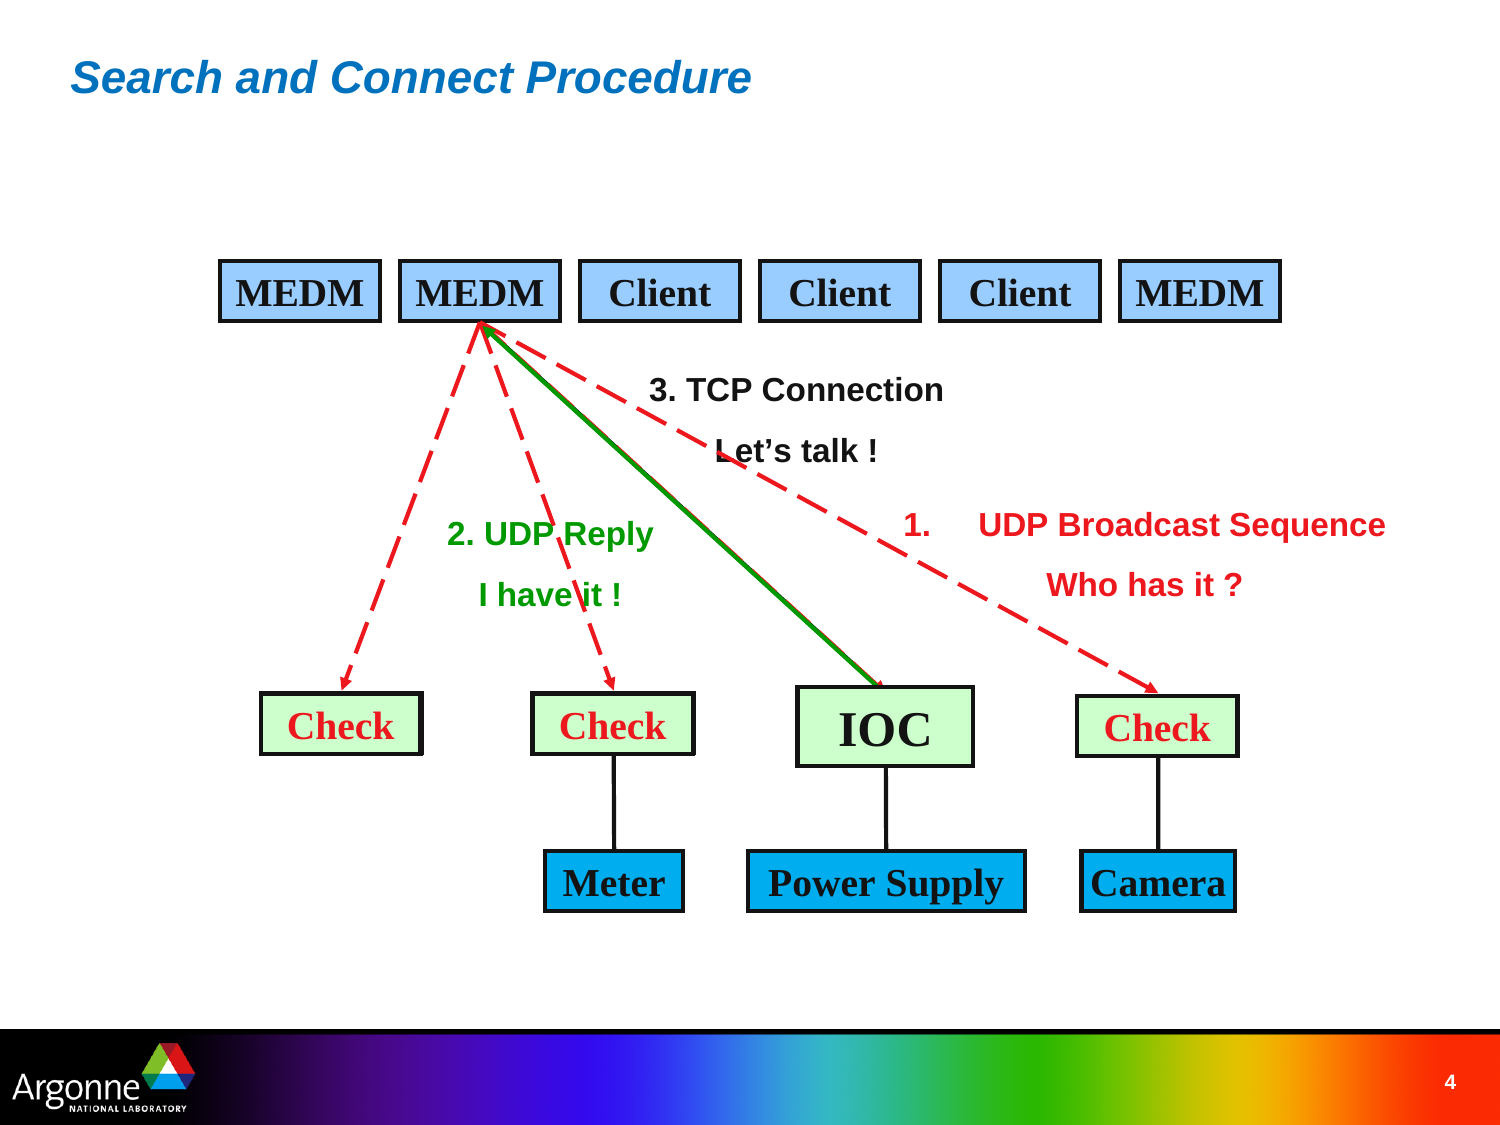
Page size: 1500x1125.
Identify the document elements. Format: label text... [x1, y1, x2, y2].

text_box Check [532, 693, 693, 754]
text_box MEDM [399, 260, 560, 321]
text_box Client [940, 260, 1101, 321]
text_box Client [759, 260, 921, 321]
text_box Camera [1081, 850, 1236, 911]
text_box UDP Broadcast Sequence Who has it ? [859, 495, 1431, 612]
text_box IOC [797, 686, 974, 766]
picture [0, 1029, 1500, 1125]
text_box MEDM [1120, 260, 1280, 321]
text_box Check [1077, 696, 1238, 757]
text_box MEDM [220, 260, 380, 321]
text_box Check [260, 693, 421, 754]
text_box 3. TCP Connection Let’s talk ! [632, 360, 961, 477]
title Search and Connect Procedure [55, 54, 1361, 112]
text_box 2. UDP Reply I have it ! [430, 504, 672, 621]
text_box Power Supply [747, 850, 1025, 911]
text_box Client [579, 260, 741, 321]
text_box Meter [545, 850, 684, 911]
